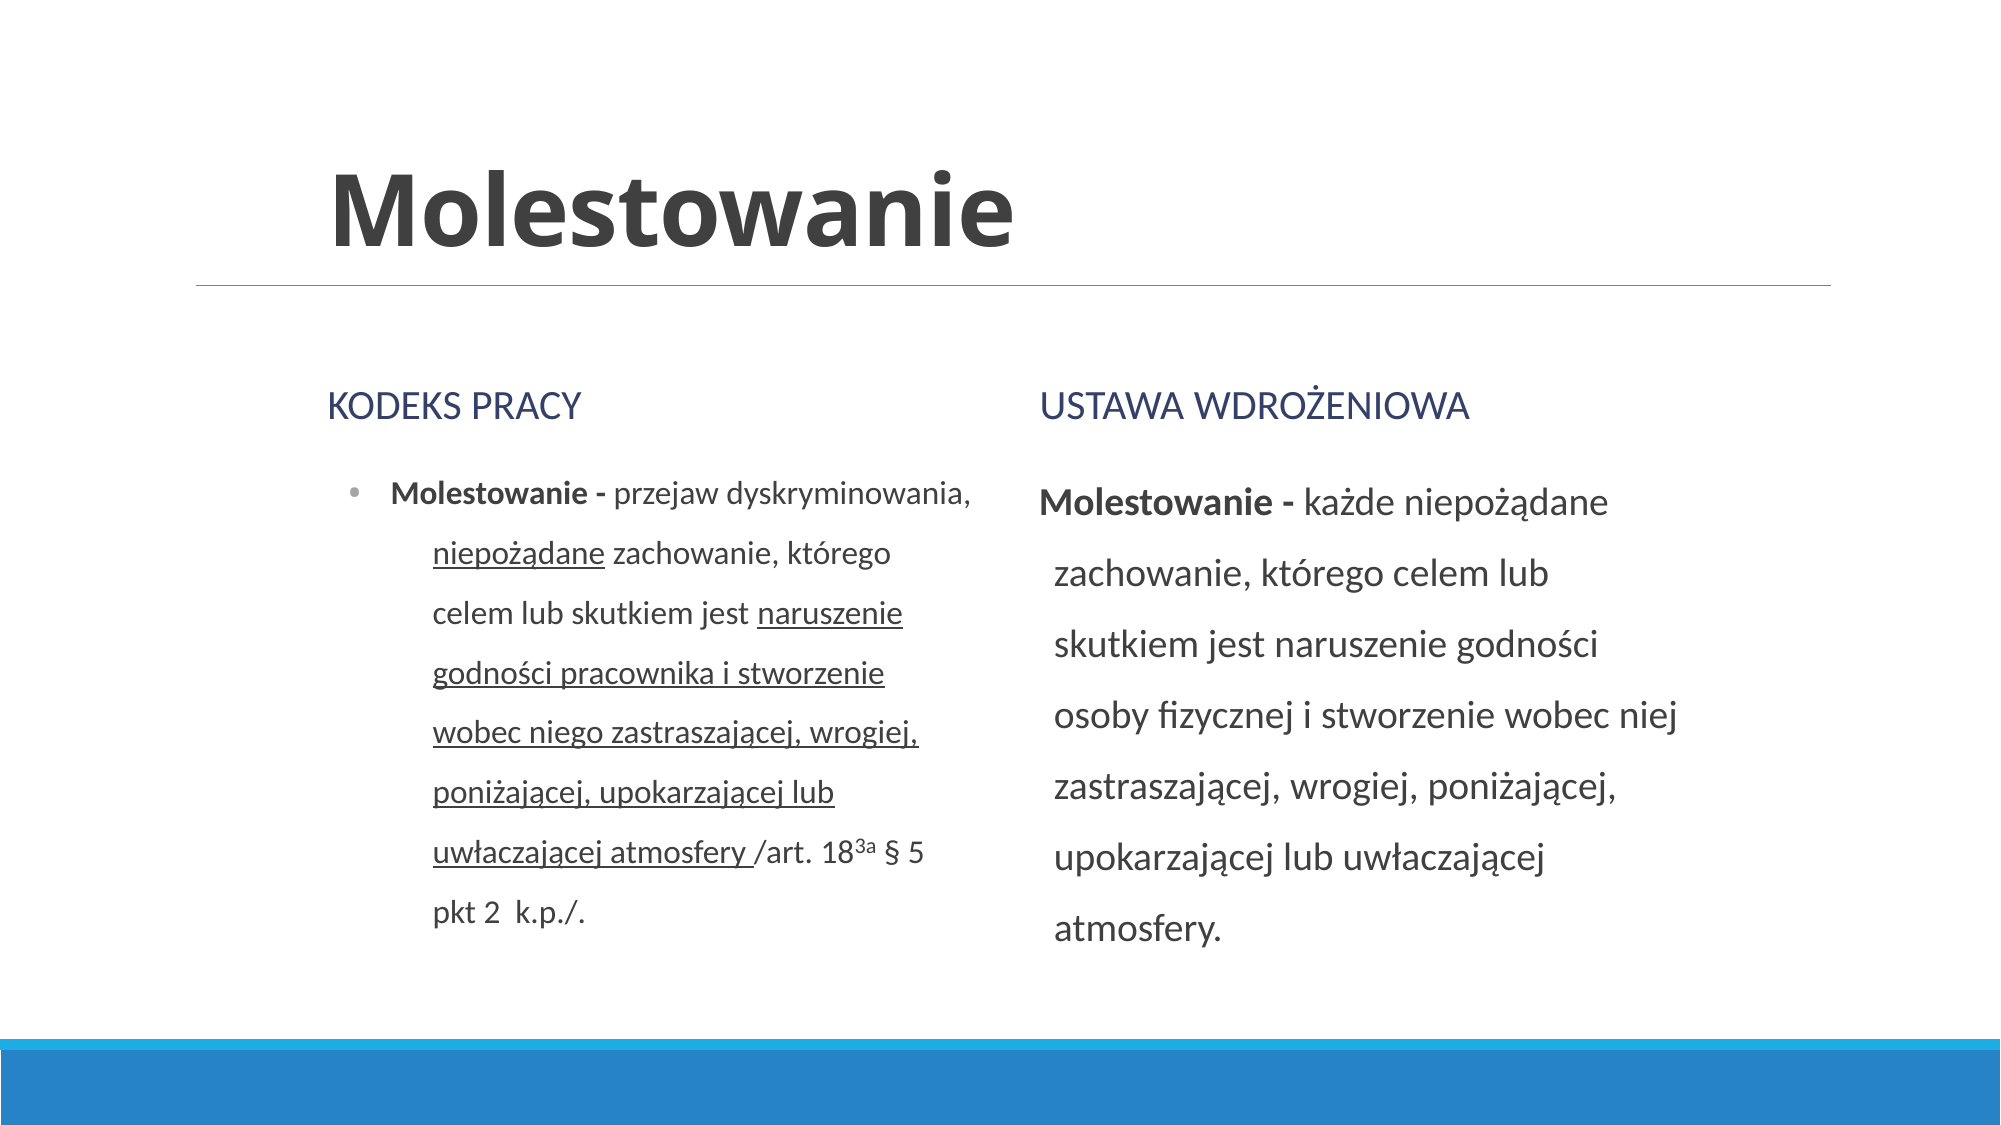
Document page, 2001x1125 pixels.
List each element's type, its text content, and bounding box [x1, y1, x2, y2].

list Kodeks pracy [312, 368, 976, 444]
list Ustawa wdrożeniowa [1024, 368, 1688, 444]
list Molestowanie - przejaw dyskryminowania, niepożądane zachowanie, którego celem lub skutkiem jest naruszenie godności pracownika i stworzenie wobec niego zastraszającej, wrogiej, poniżającej, upokarzającej lub uwłaczającej atmosfery /art. 183a § 5 pkt 2 k.p./. [312, 444, 976, 1082]
list Molestowanie - każde niepożądane zachowanie, którego celem lub skutkiem jest naruszenie godności osoby fizycznej i stworzenie wobec niej zastraszającej, wrogiej, poniżającej, upokarzającej lub uwłaczającej atmosfery. [1023, 444, 1687, 1082]
title Molestowanie [312, 104, 1688, 275]
